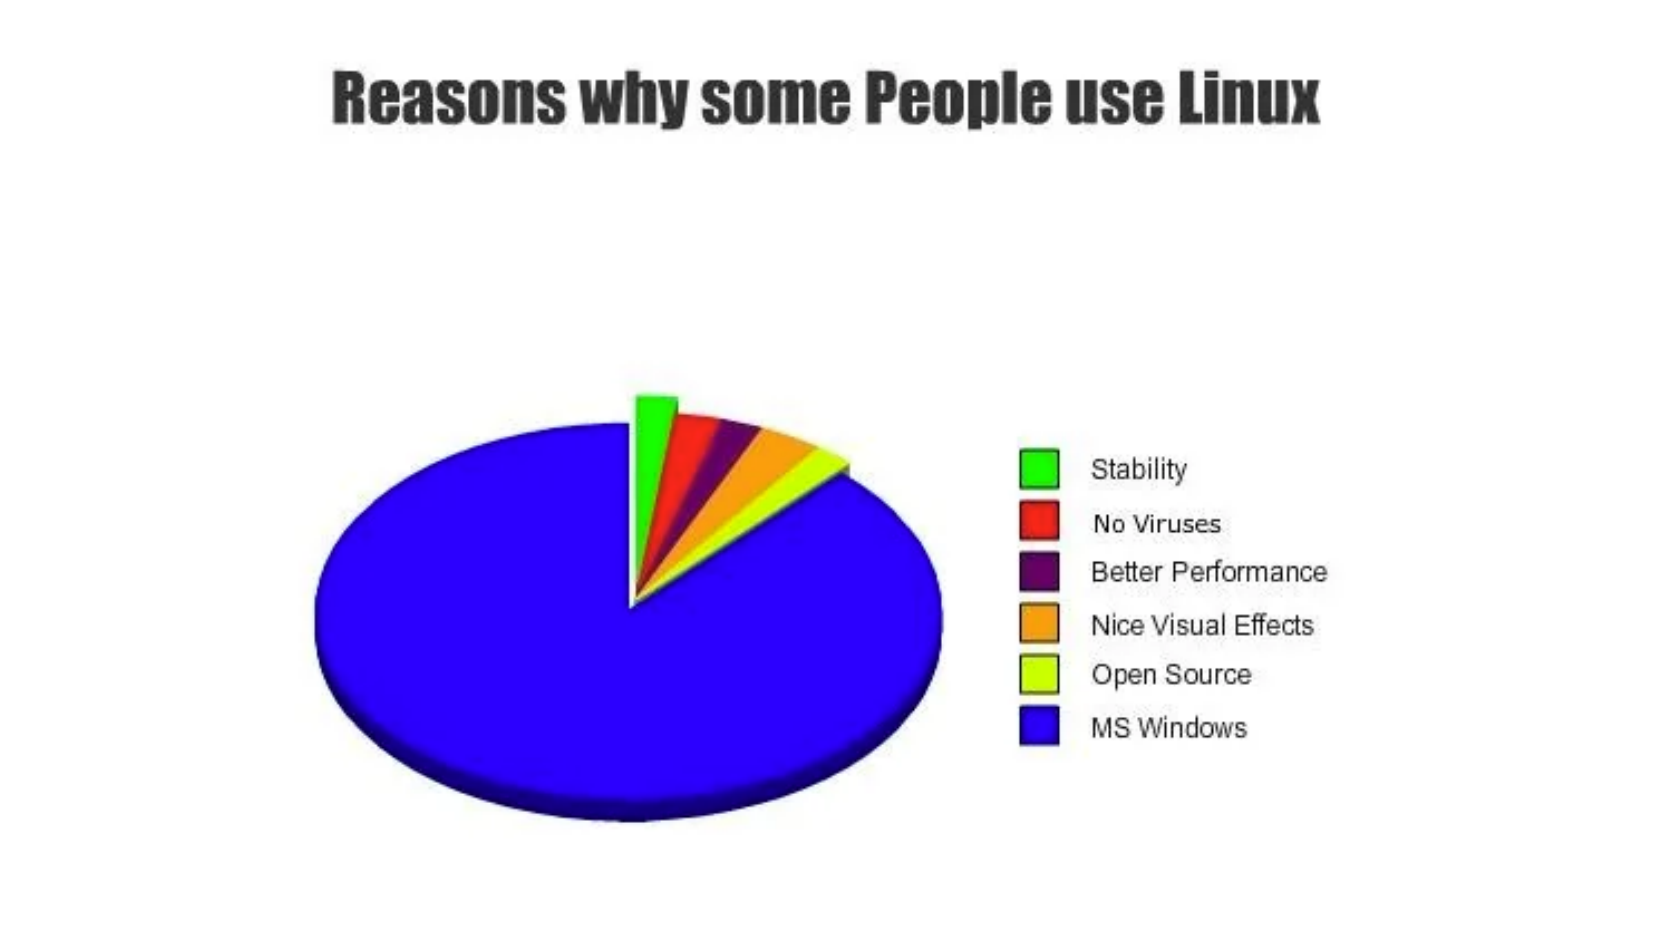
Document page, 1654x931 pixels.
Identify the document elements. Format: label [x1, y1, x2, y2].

picture [273, 16, 1388, 931]
